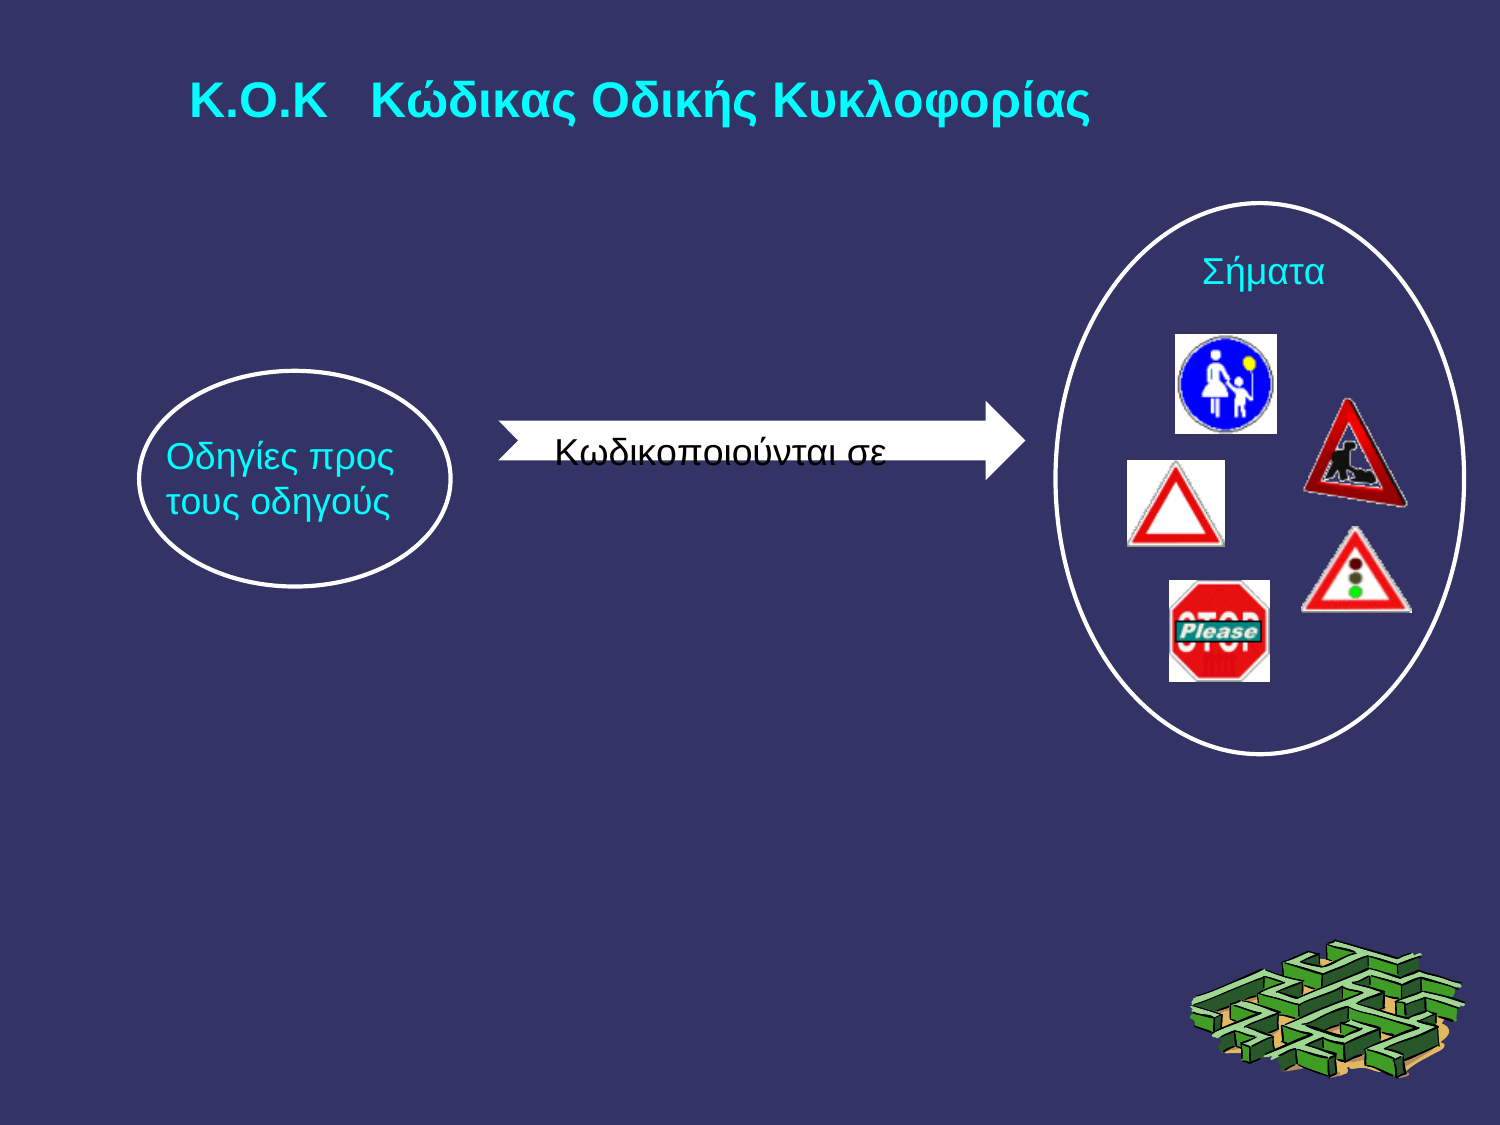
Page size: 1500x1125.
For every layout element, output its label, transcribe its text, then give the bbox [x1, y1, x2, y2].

picture [1127, 460, 1225, 547]
text_box Κ.Ο.Κ Κώδικας Οδικής Κυκλοφορίας [174, 59, 1314, 135]
text_box Κωδικοποιούνται σε [498, 400, 1026, 481]
text_box Σήματα [1187, 238, 1342, 300]
picture [1175, 334, 1428, 613]
picture [1169, 580, 1270, 683]
text_box Οδηγίες προς τους οδηγούς [151, 424, 445, 531]
